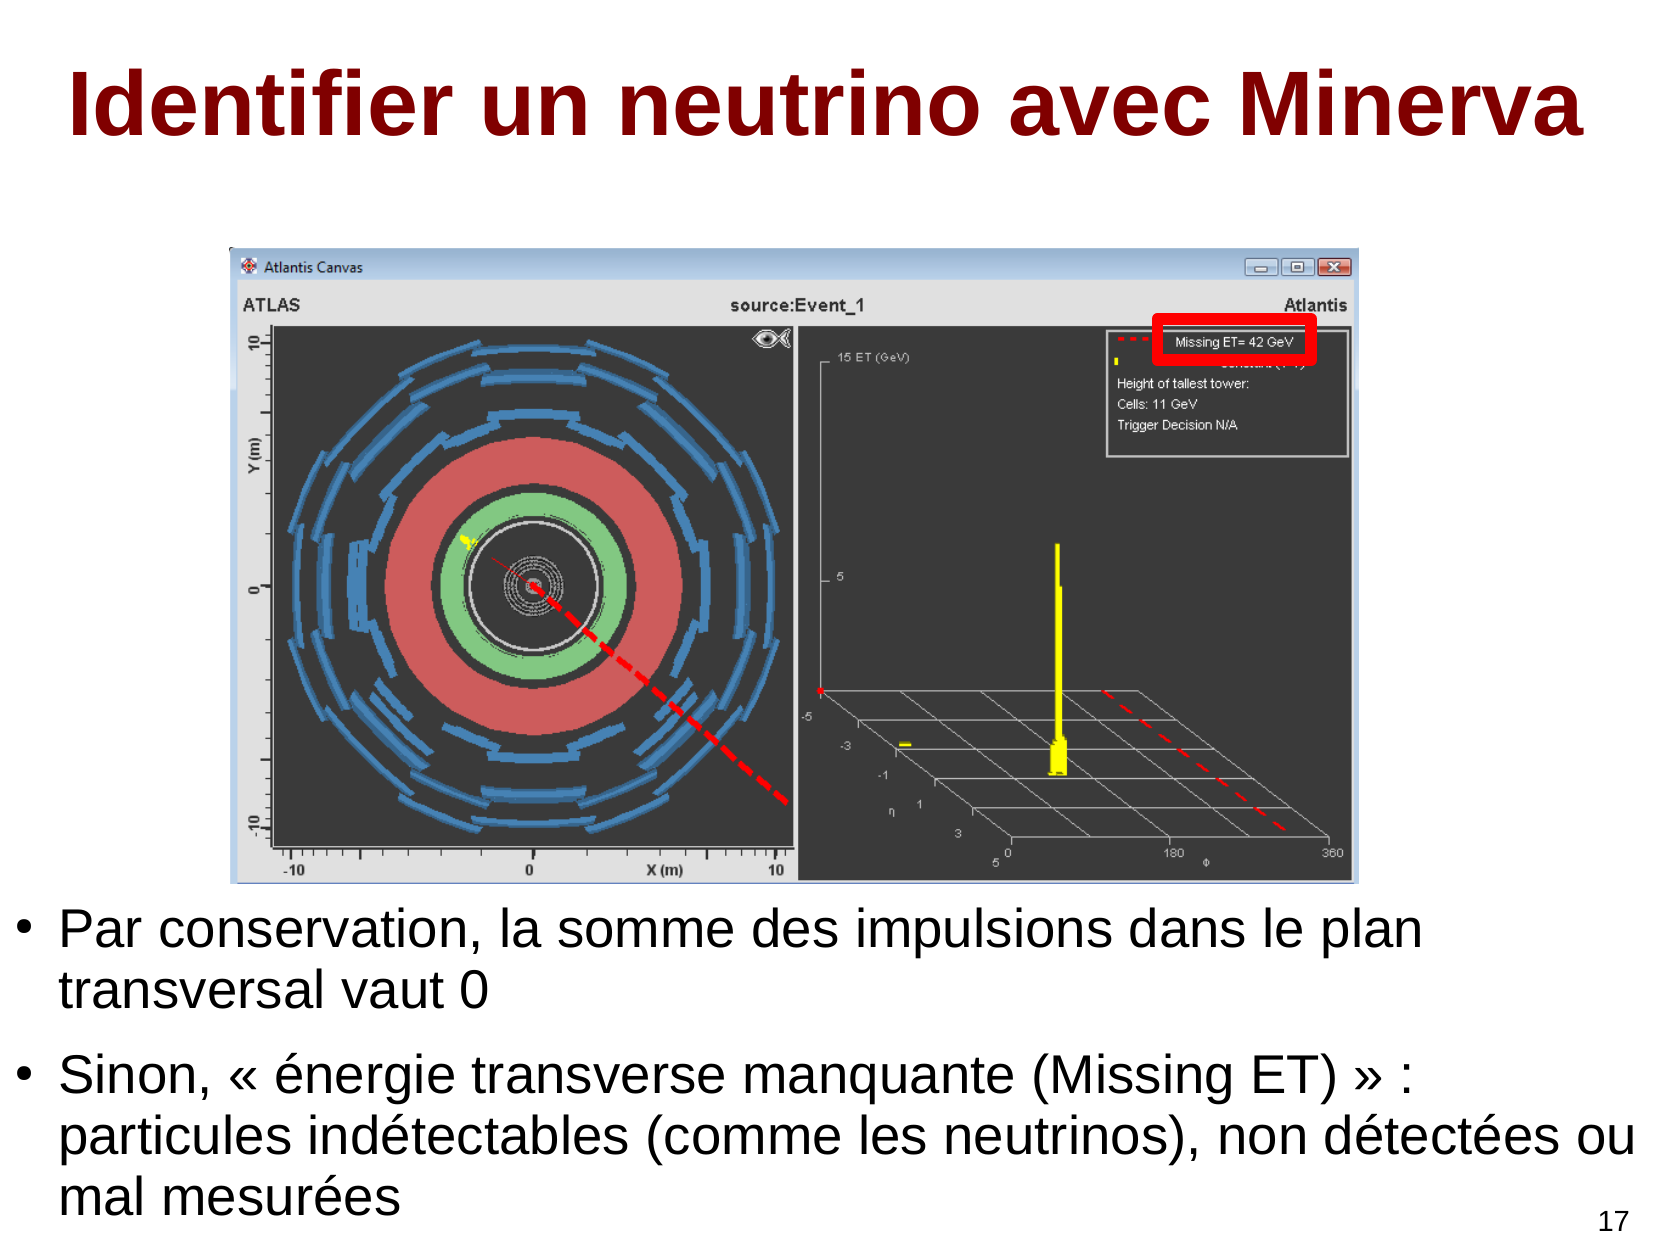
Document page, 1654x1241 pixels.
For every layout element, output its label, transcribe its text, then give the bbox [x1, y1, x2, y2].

picture [229, 247, 1359, 884]
list Par conservation, la somme des impulsions dans le plan transversal vaut 0 Sinon, « énergie transverse manquante (Missing ET) » : particules indétectables (comme les neutrinos), non détectées ou mal mesurées Représenté par une ligne rouge pointillée, valeur en haut à droite [0, 897, 1642, 1241]
title Identifier un neutrino avec Minerva [47, 0, 1607, 208]
